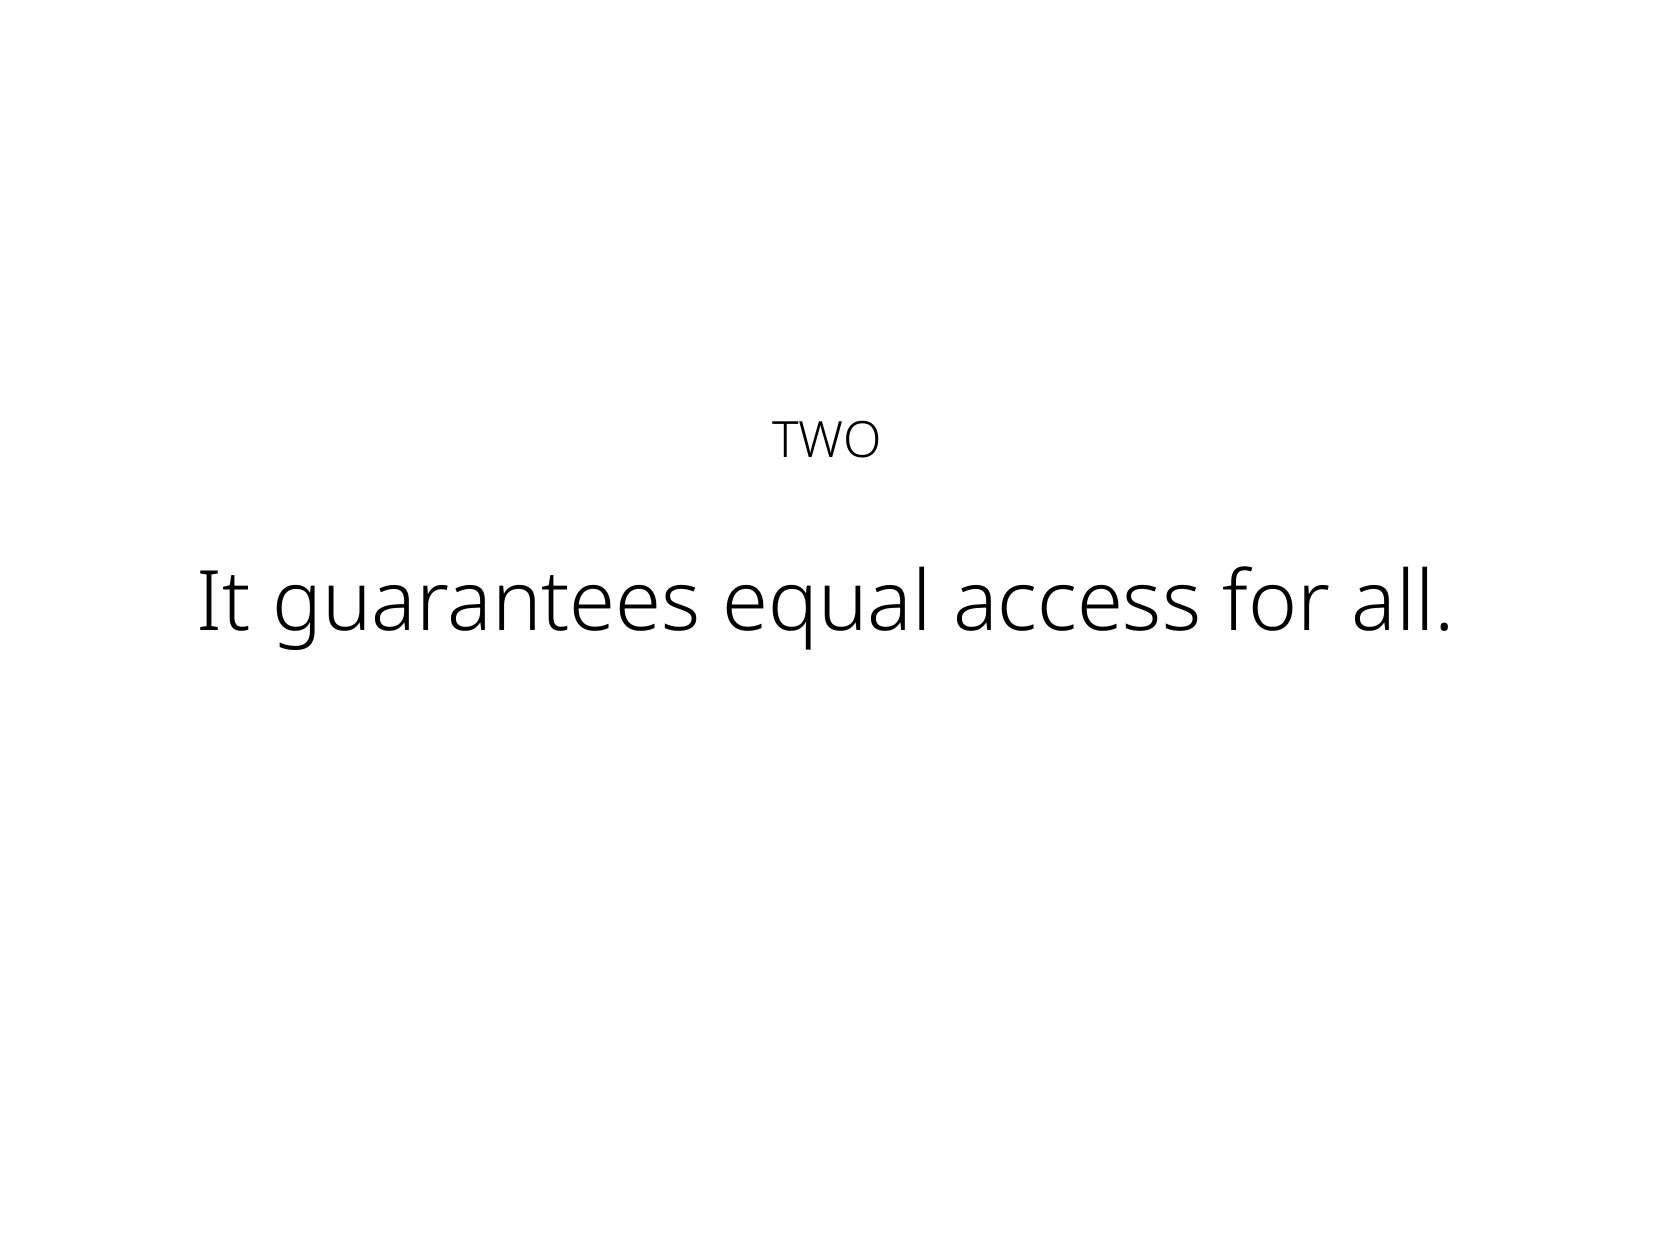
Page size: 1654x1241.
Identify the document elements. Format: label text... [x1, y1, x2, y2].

subtitle TWO It guarantees equal access for all. [82, 49, 1571, 1010]
